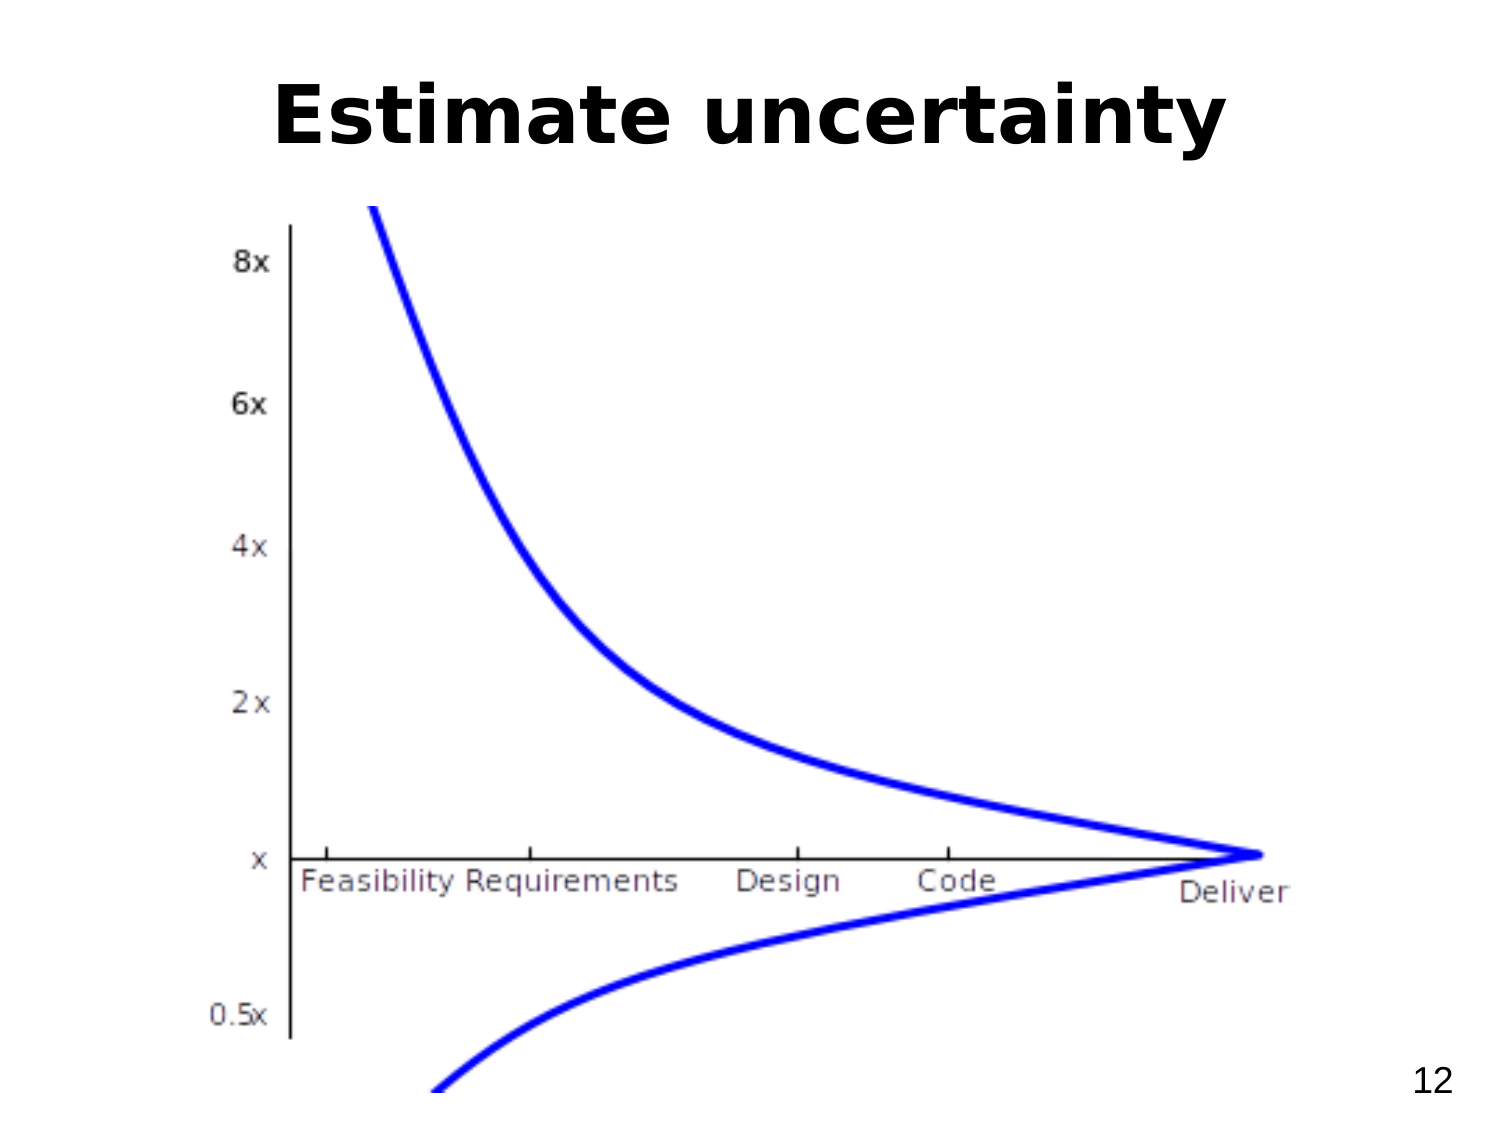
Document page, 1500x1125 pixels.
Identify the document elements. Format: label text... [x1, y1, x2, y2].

picture [209, 206, 1291, 1093]
title Estimate uncertainty [75, 44, 1425, 177]
